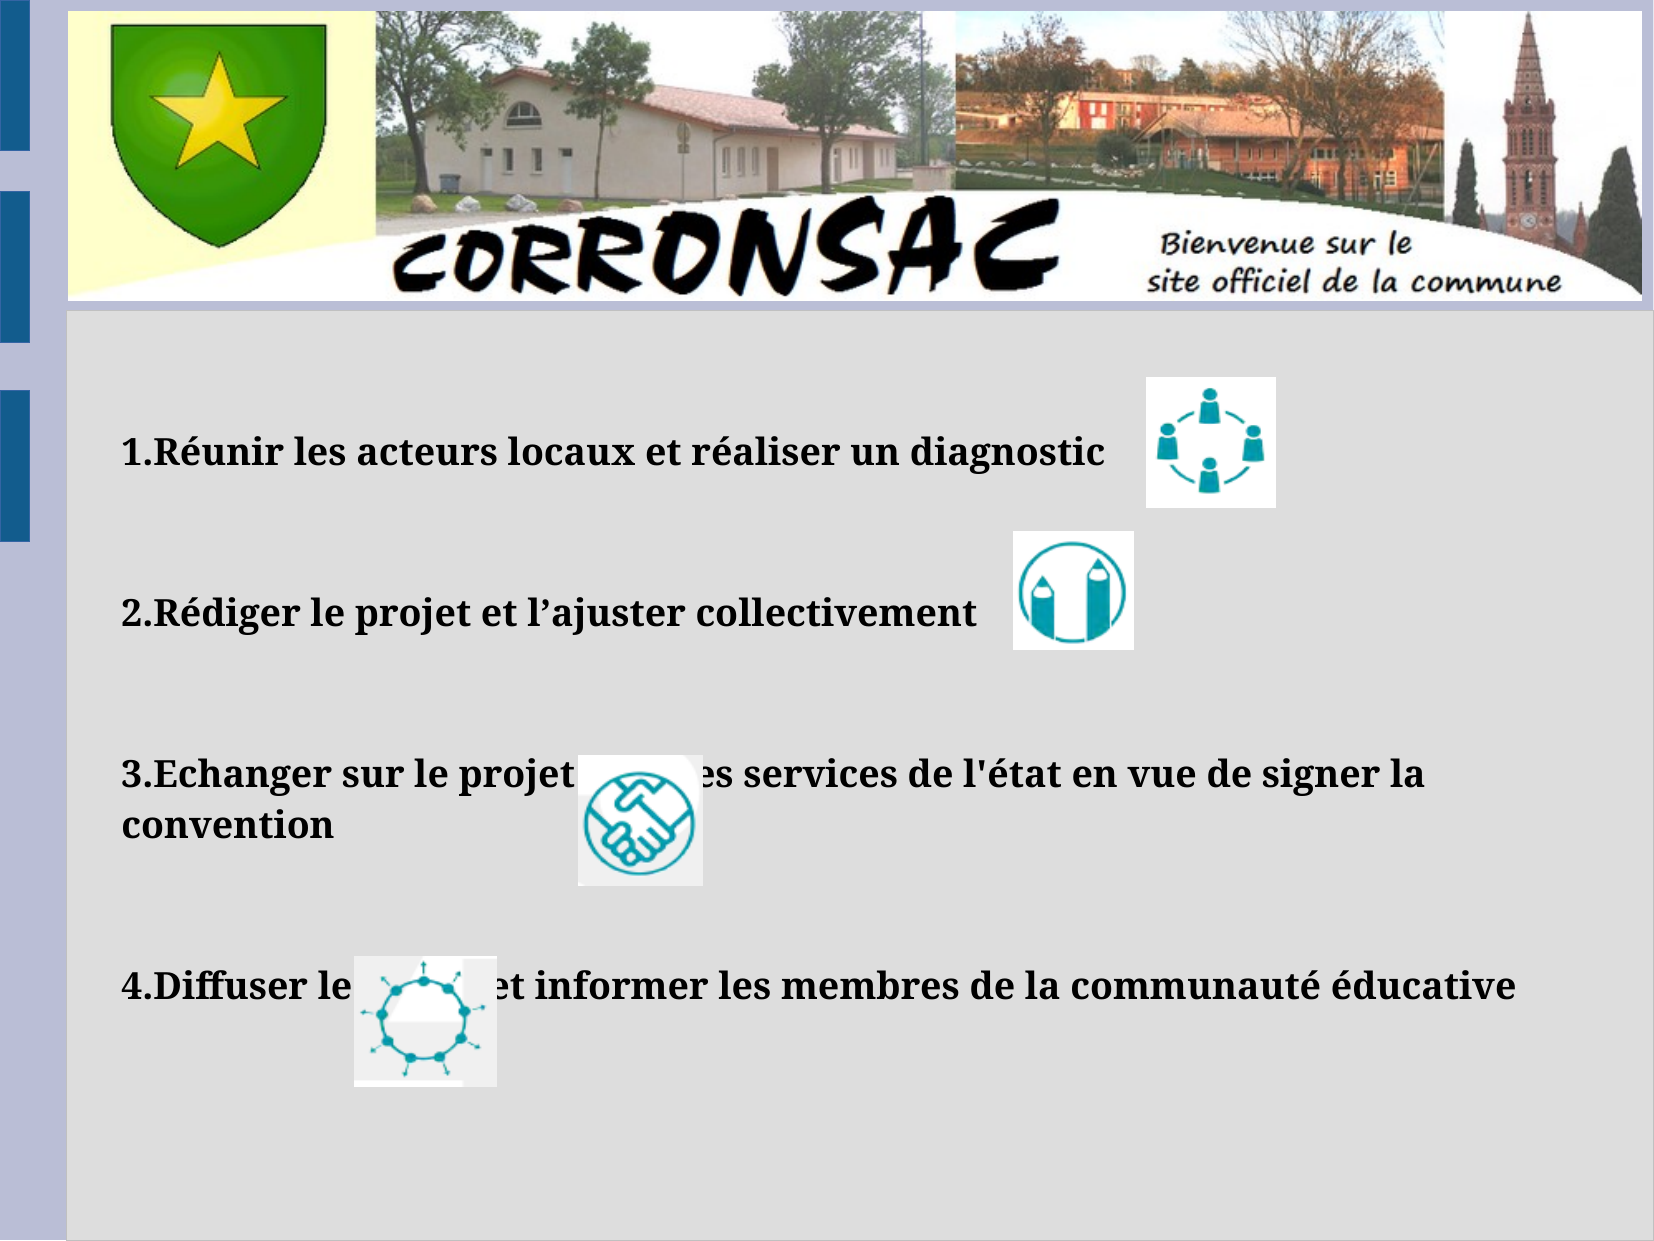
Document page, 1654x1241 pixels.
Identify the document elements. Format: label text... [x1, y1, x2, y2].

picture [1013, 531, 1134, 650]
picture [354, 956, 497, 1087]
picture [1146, 377, 1276, 508]
list 1.Réunir les acteurs locaux et réaliser un diagnostic 2.Rédiger le projet et l’ajuster collectivement 3.Echanger sur le projet avec les services de l'état en vue de signer la convention 4.Diffuser le projet et informer les membres de la communauté éducative [121, 344, 1534, 1127]
picture [578, 755, 703, 886]
picture [68, 11, 1642, 301]
